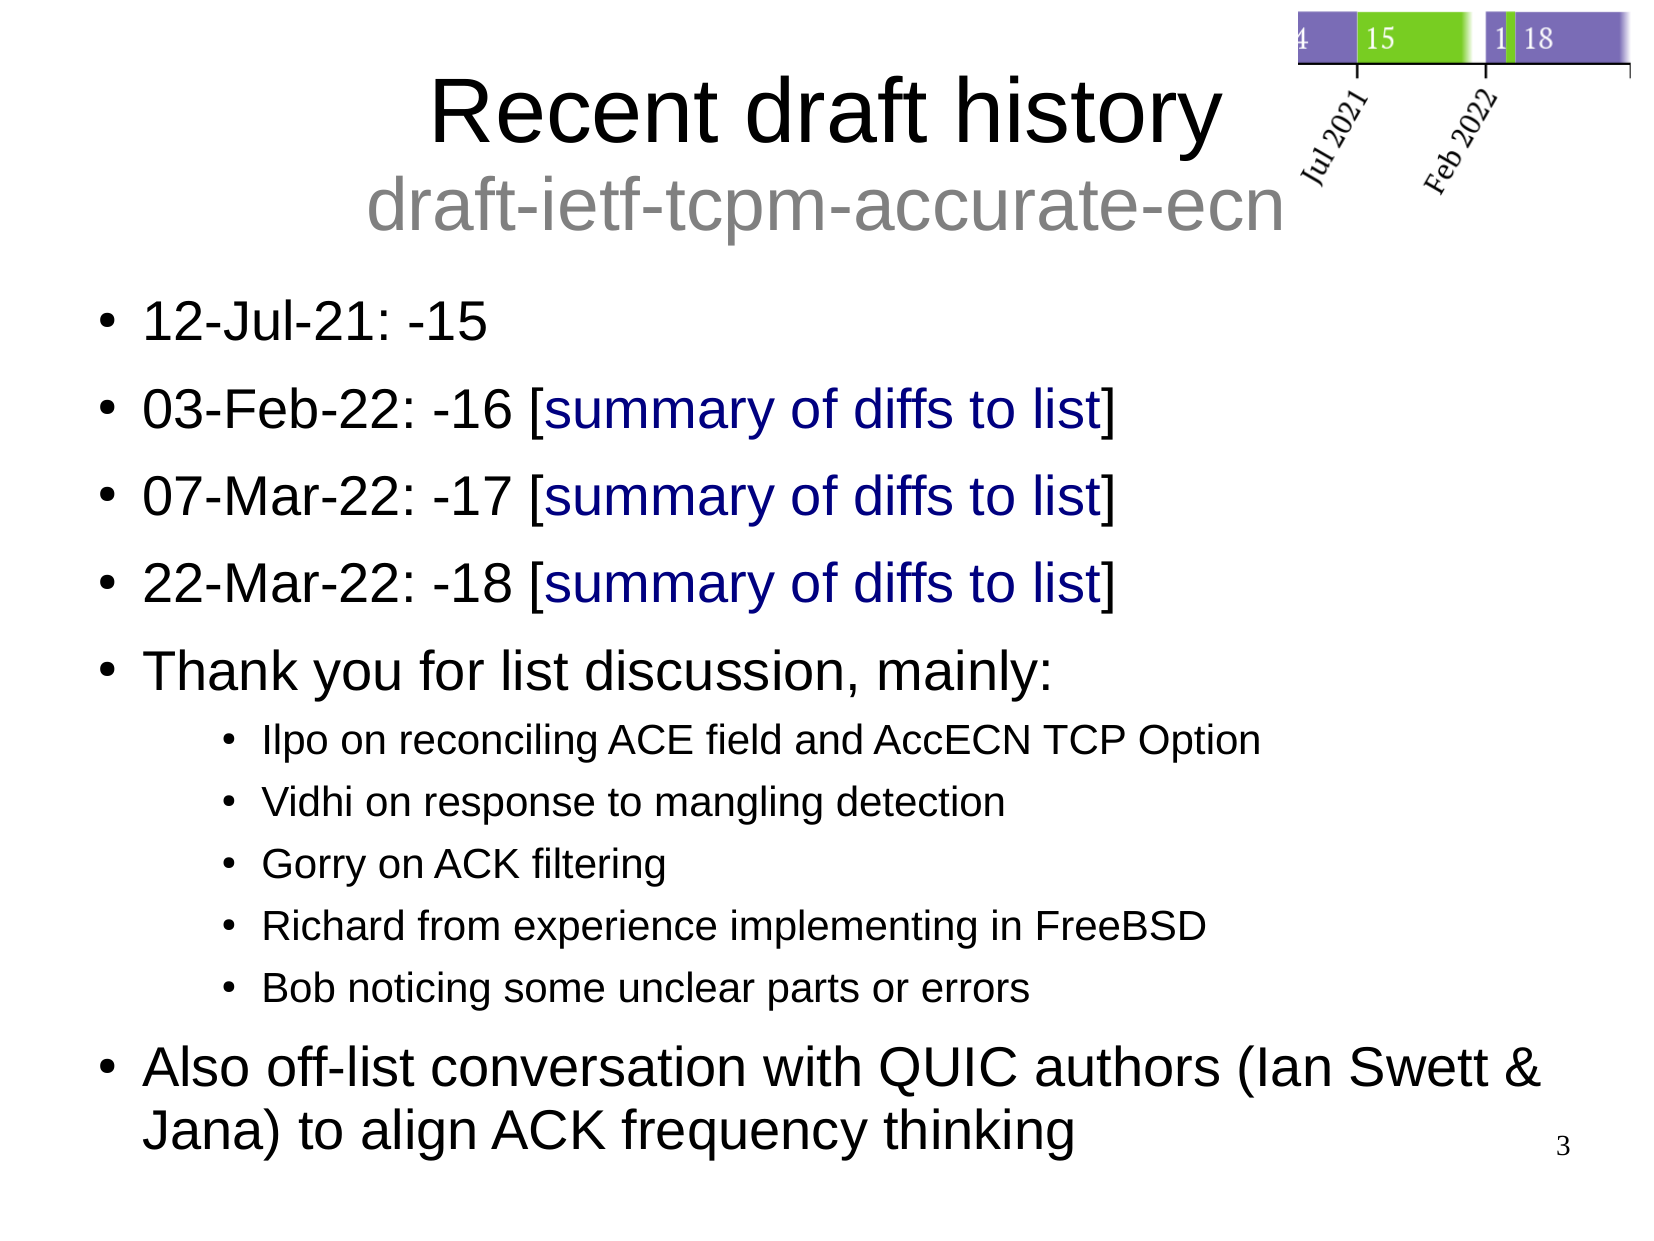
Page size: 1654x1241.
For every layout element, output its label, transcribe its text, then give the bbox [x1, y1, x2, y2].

title Recent draft history draft-ietf-tcpm-accurate-ecn [82, 49, 1571, 257]
list 12-Jul-21: -15 03-Feb-22: -16 [summary of diffs to list] 07-Mar-22: -17 [summary of diffs to list] 22-Mar-22: -18 [summary of diffs to list] Thank you for list discussion, mainly: Ilpo on reconciling ACE field and AccECN TCP Option Vidhi on response to mangling detection Gorry on ACK filtering Richard from experience implementing in FreeBSD Bob noticing some unclear parts or errors Also off-list conversation with QUIC authors (Ian Swett & Jana) to align ACK frequency thinking [82, 290, 1571, 1168]
picture [1298, 0, 1653, 207]
